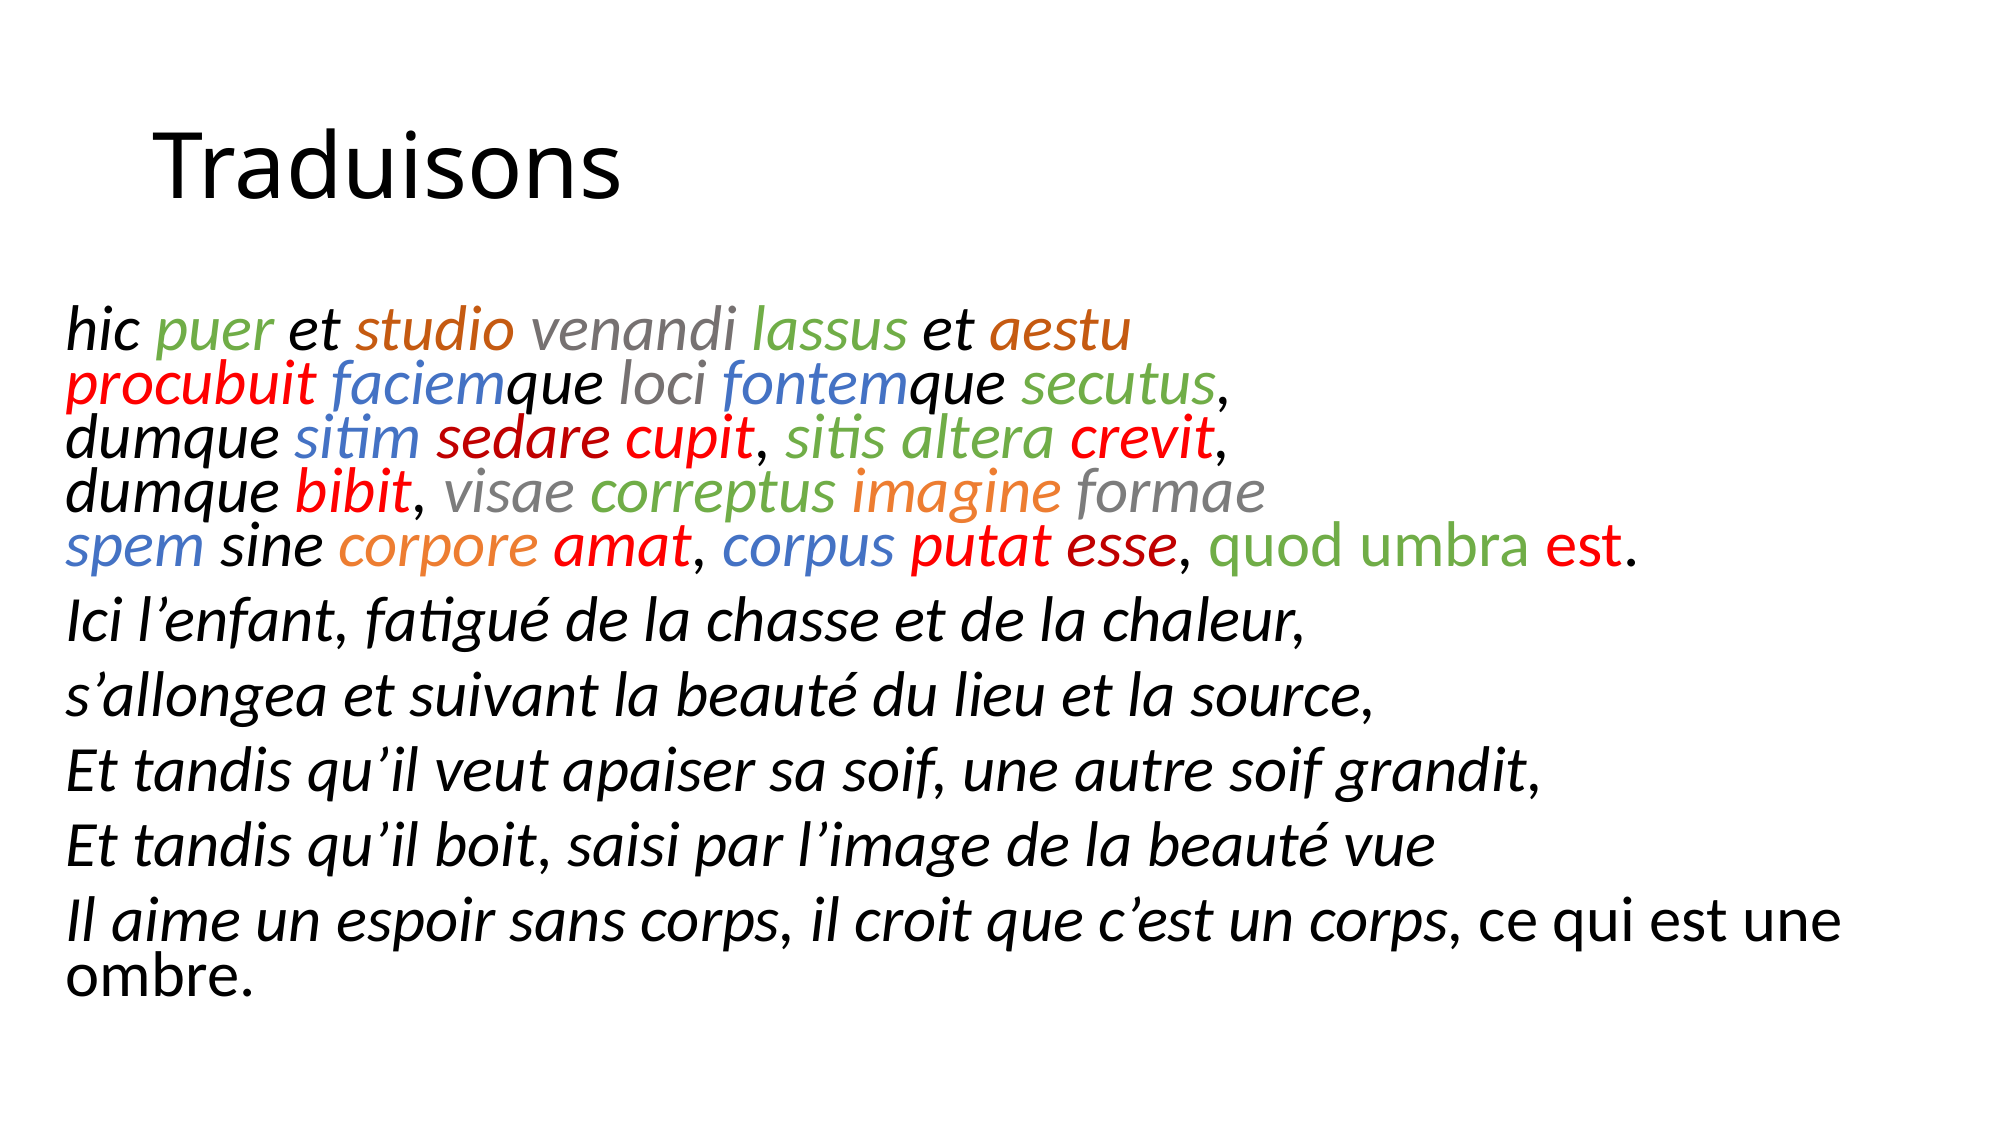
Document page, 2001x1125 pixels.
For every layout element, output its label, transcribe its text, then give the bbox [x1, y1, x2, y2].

title Traduisons [137, 59, 1863, 278]
list hic puer et studio venandi lassus et aestu procubuit faciemque loci fontemque secutus, dumque sitim sedare cupit, sitis altera crevit, dumque bibit, visae correptus imagine formae spem sine corpore amat, corpus putat esse, quod umbra est. Ici l’enfant, fatigué de la chasse et de la chaleur, s’allongea et suivant la beauté du lieu et la source, Et tandis qu’il veut apaiser sa soif, une autre soif grandit, Et tandis qu’il boit, saisi par l’image de la beauté vue Il aime un espoir sans corps, il croit que c’est un corps, ce qui est une ombre. [50, 299, 2000, 1066]
